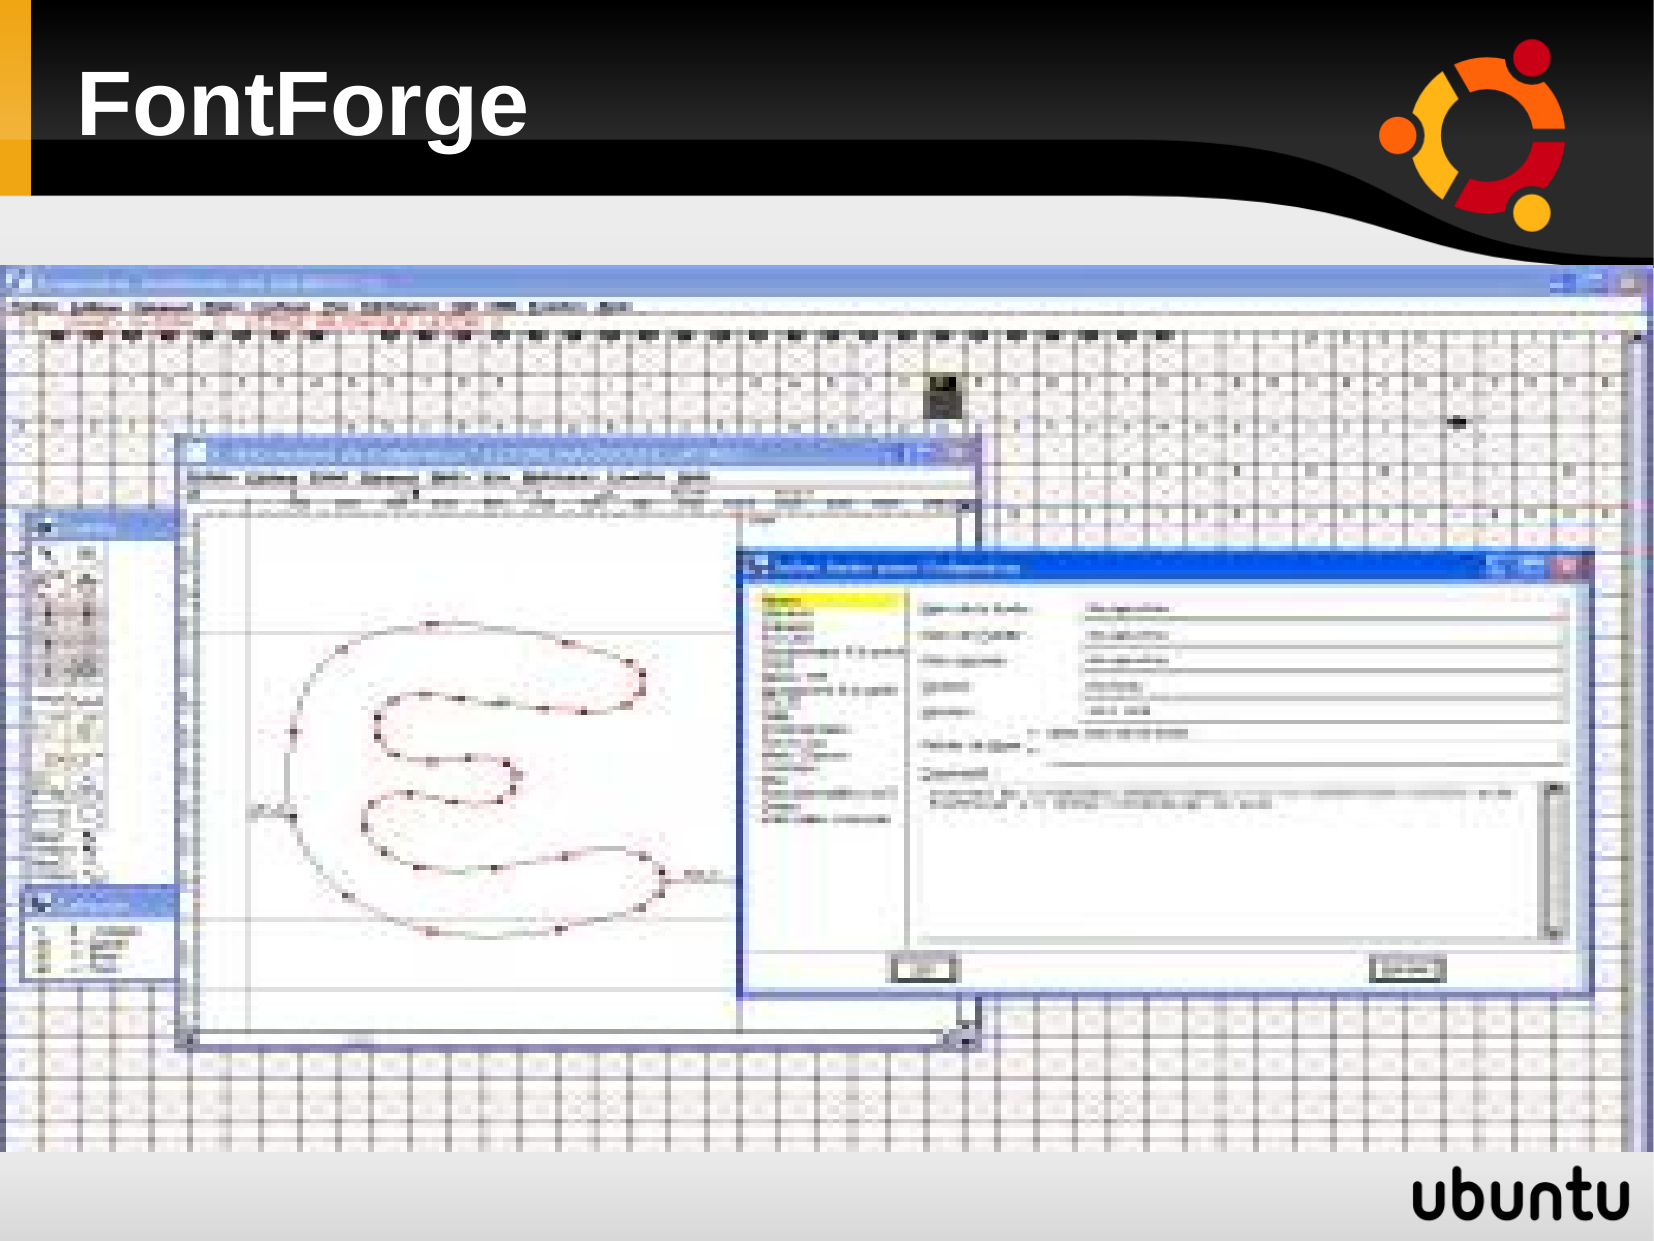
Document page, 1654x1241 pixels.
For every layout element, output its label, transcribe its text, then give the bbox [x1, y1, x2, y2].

picture [0, 0, 1654, 1241]
title FontForge [76, 7, 1565, 200]
